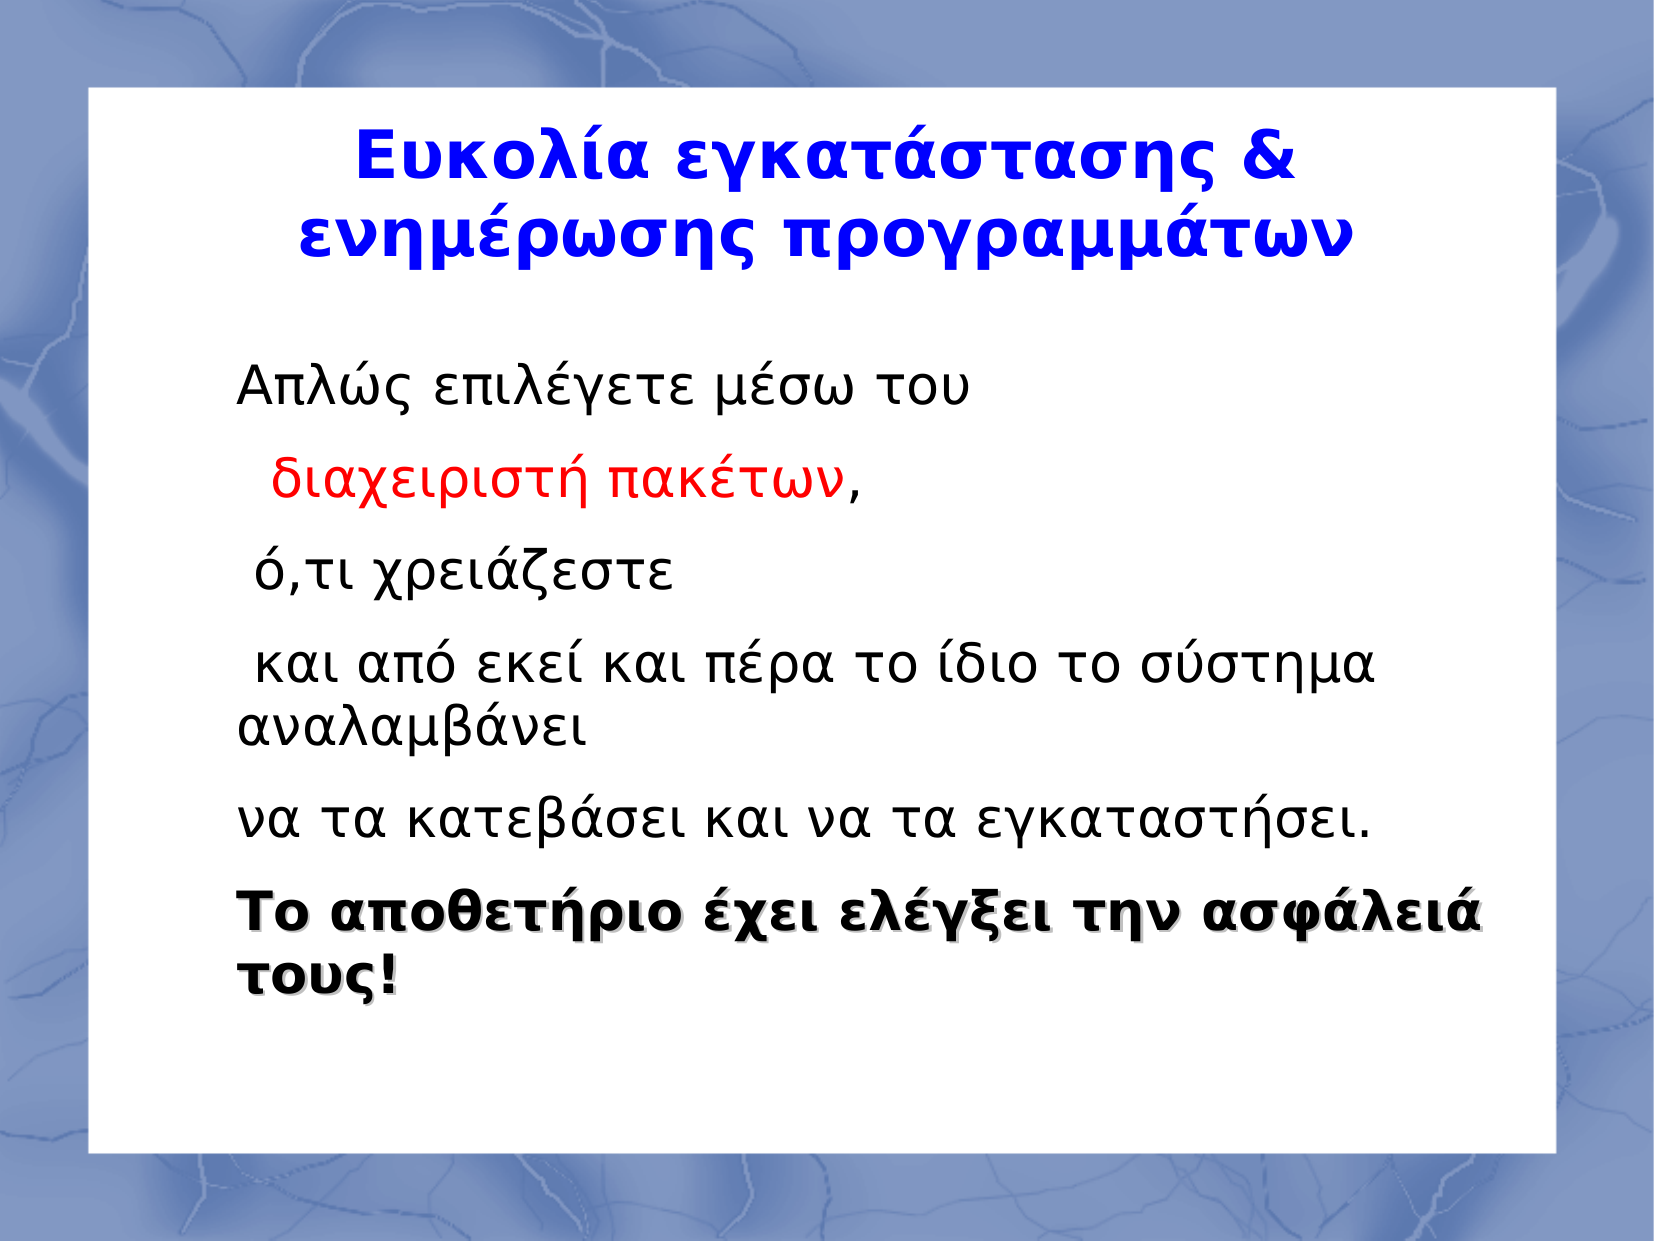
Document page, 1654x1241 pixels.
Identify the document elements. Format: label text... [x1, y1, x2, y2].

title Ευκολία εγκατάστασης & ενημέρωσης προγραμμάτων [118, 98, 1536, 291]
picture [0, 0, 1654, 1241]
list Απλώς επιλέγετε μέσω του διαχειριστή πακέτων, ό,τι χρειάζεστε και από εκεί και πέρα το ίδιο το σύστημα αναλαμβάνει να τα κατεβάσει και να τα εγκαταστήσει. Το αποθετήριο έχει ελέγξει την ασφάλειά τους! [236, 354, 1513, 1007]
